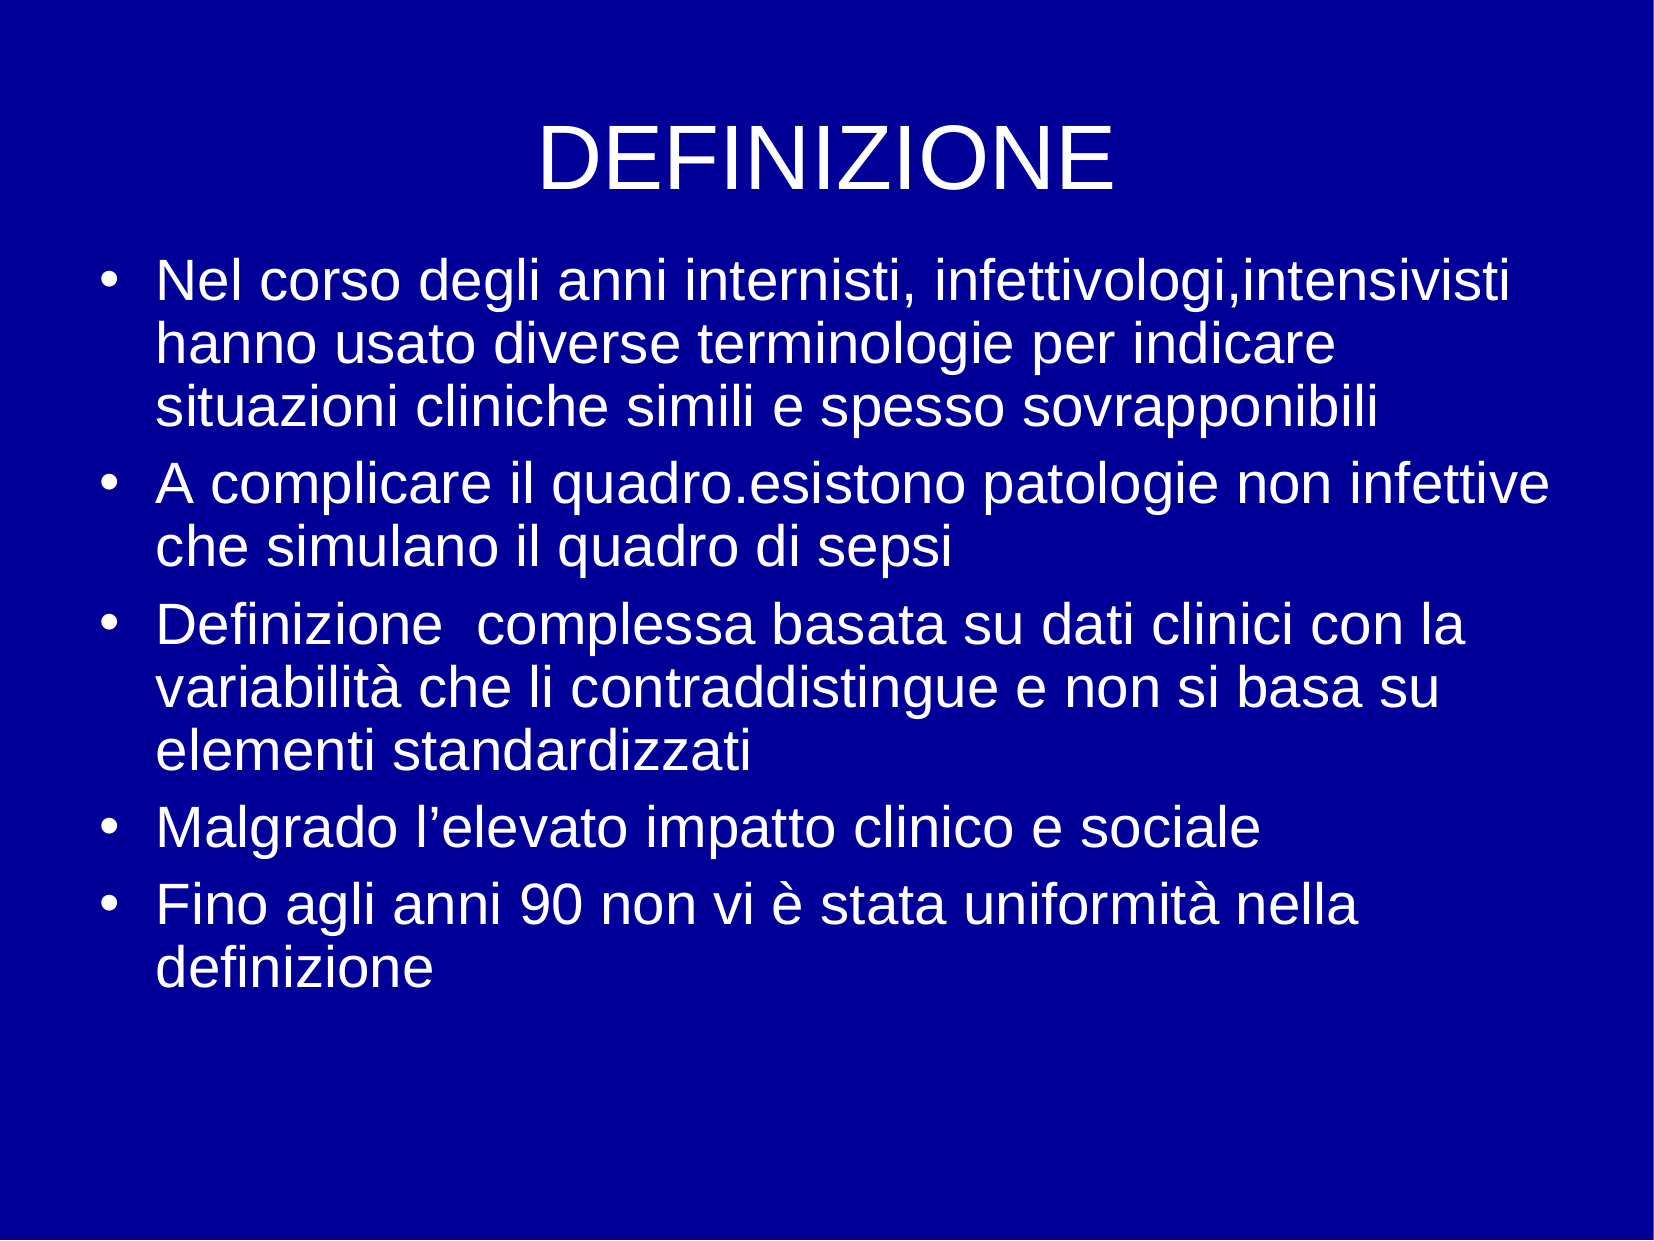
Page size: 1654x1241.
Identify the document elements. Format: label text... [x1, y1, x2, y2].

list Nel corso degli anni internisti, infettivologi,intensivisti hanno usato diverse terminologie per indicare situazioni cliniche simili e spesso sovrapponibili A complicare il quadro.esistono patologie non infettive che simulano il quadro di sepsi Definizione complessa basata su dati clinici con la variabilità che li contraddistingue e non si basa su elementi standardizzati Malgrado l’elevato impatto clinico e sociale Fino agli anni 90 non vi è stata uniformità nella definizione [84, 242, 1573, 1241]
title DEFINIZIONE [82, 49, 1571, 257]
